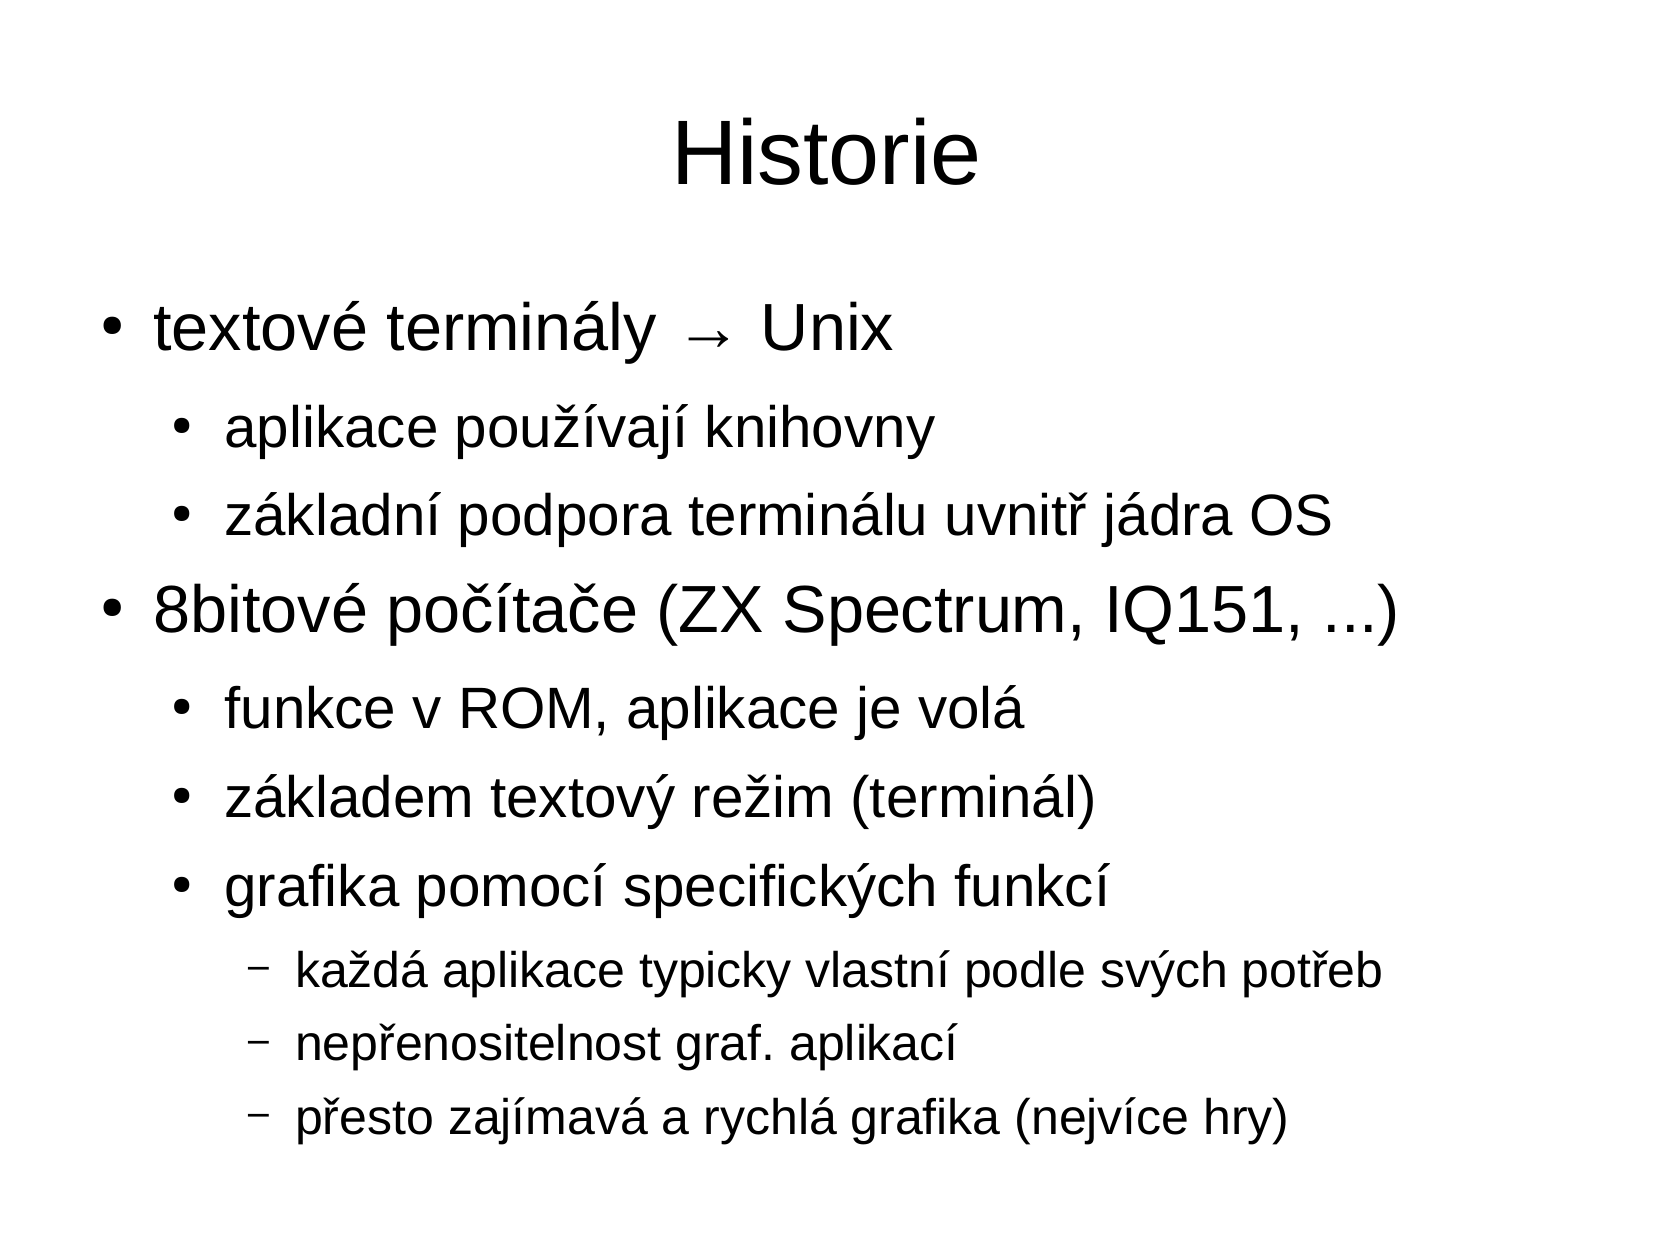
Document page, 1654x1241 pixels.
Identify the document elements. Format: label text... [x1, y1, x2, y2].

list textové terminály → Unix aplikace používají knihovny základní podpora terminálu uvnitř jádra OS 8bitové počítače (ZX Spectrum, IQ151, ...) funkce v ROM, aplikace je volá základem textový režim (terminál) grafika pomocí specifických funkcí každá aplikace typicky vlastní podle svých potřeb nepřenositelnost graf. aplikací přesto zajímavá a rychlá grafika (nejvíce hry) [82, 290, 1571, 1144]
title Historie [82, 56, 1571, 250]
